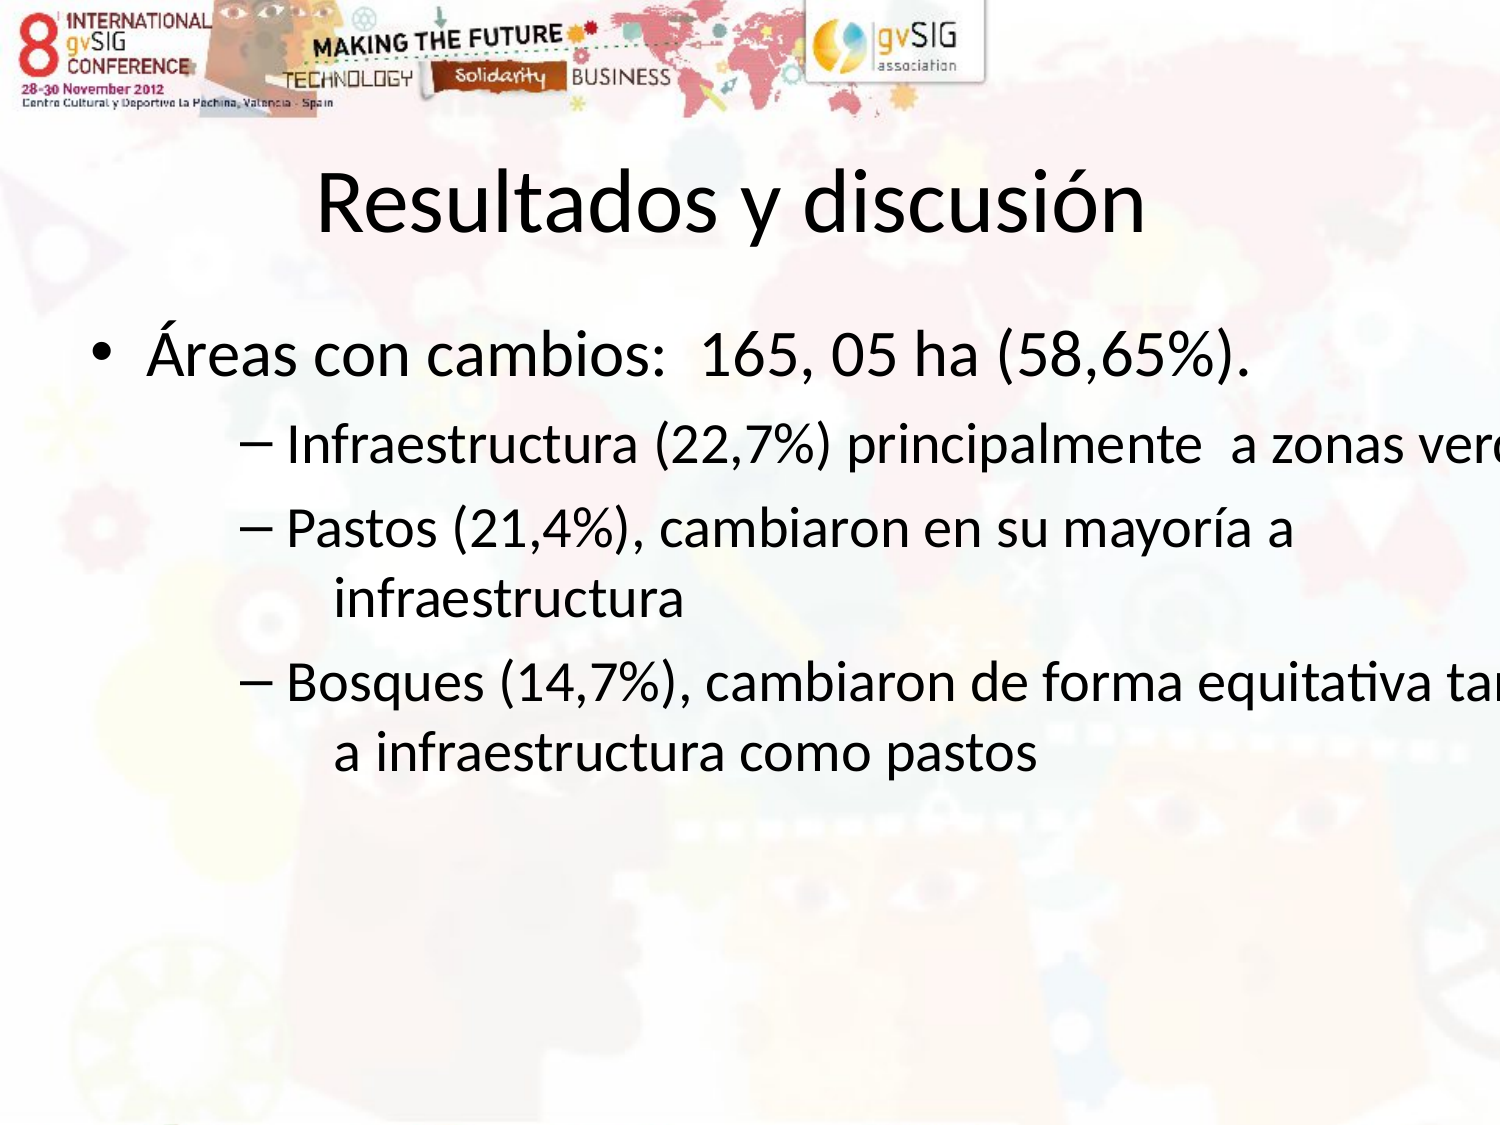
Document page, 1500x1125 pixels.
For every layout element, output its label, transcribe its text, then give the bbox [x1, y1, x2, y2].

picture [0, 0, 1500, 1125]
list Áreas con cambios: 165, 05 ha (58,65%). Infraestructura (22,7%) principalmente a zonas verdes Pastos (21,4%), cambiaron en su mayoría a infraestructura Bosques (14,7%), cambiaron de forma equitativa tanto a infraestructura como pastos [75, 302, 1500, 1083]
title Resultados y discusión [57, 101, 1408, 290]
